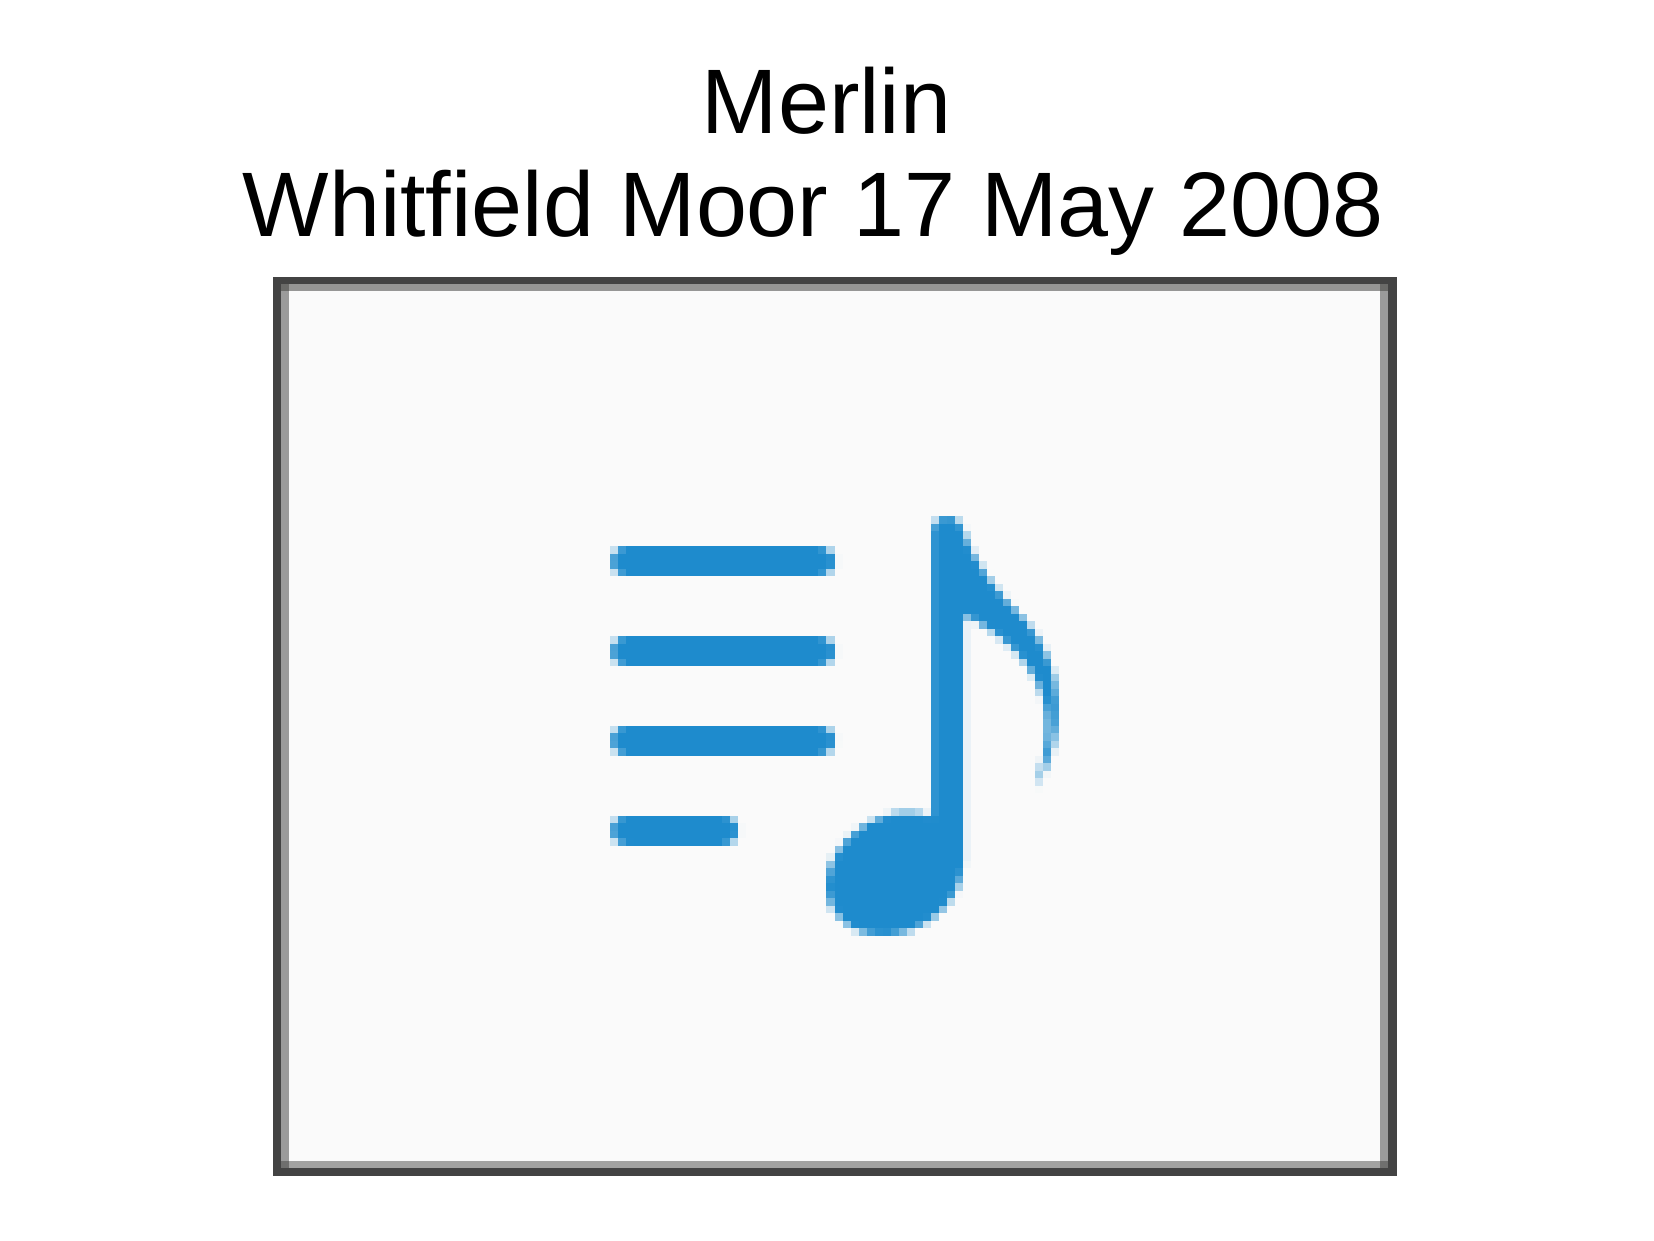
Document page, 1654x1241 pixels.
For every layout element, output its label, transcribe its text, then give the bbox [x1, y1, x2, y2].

text_box [272, 276, 1398, 1177]
title Merlin Whitfield Moor 17 May 2008 [82, 49, 1571, 257]
